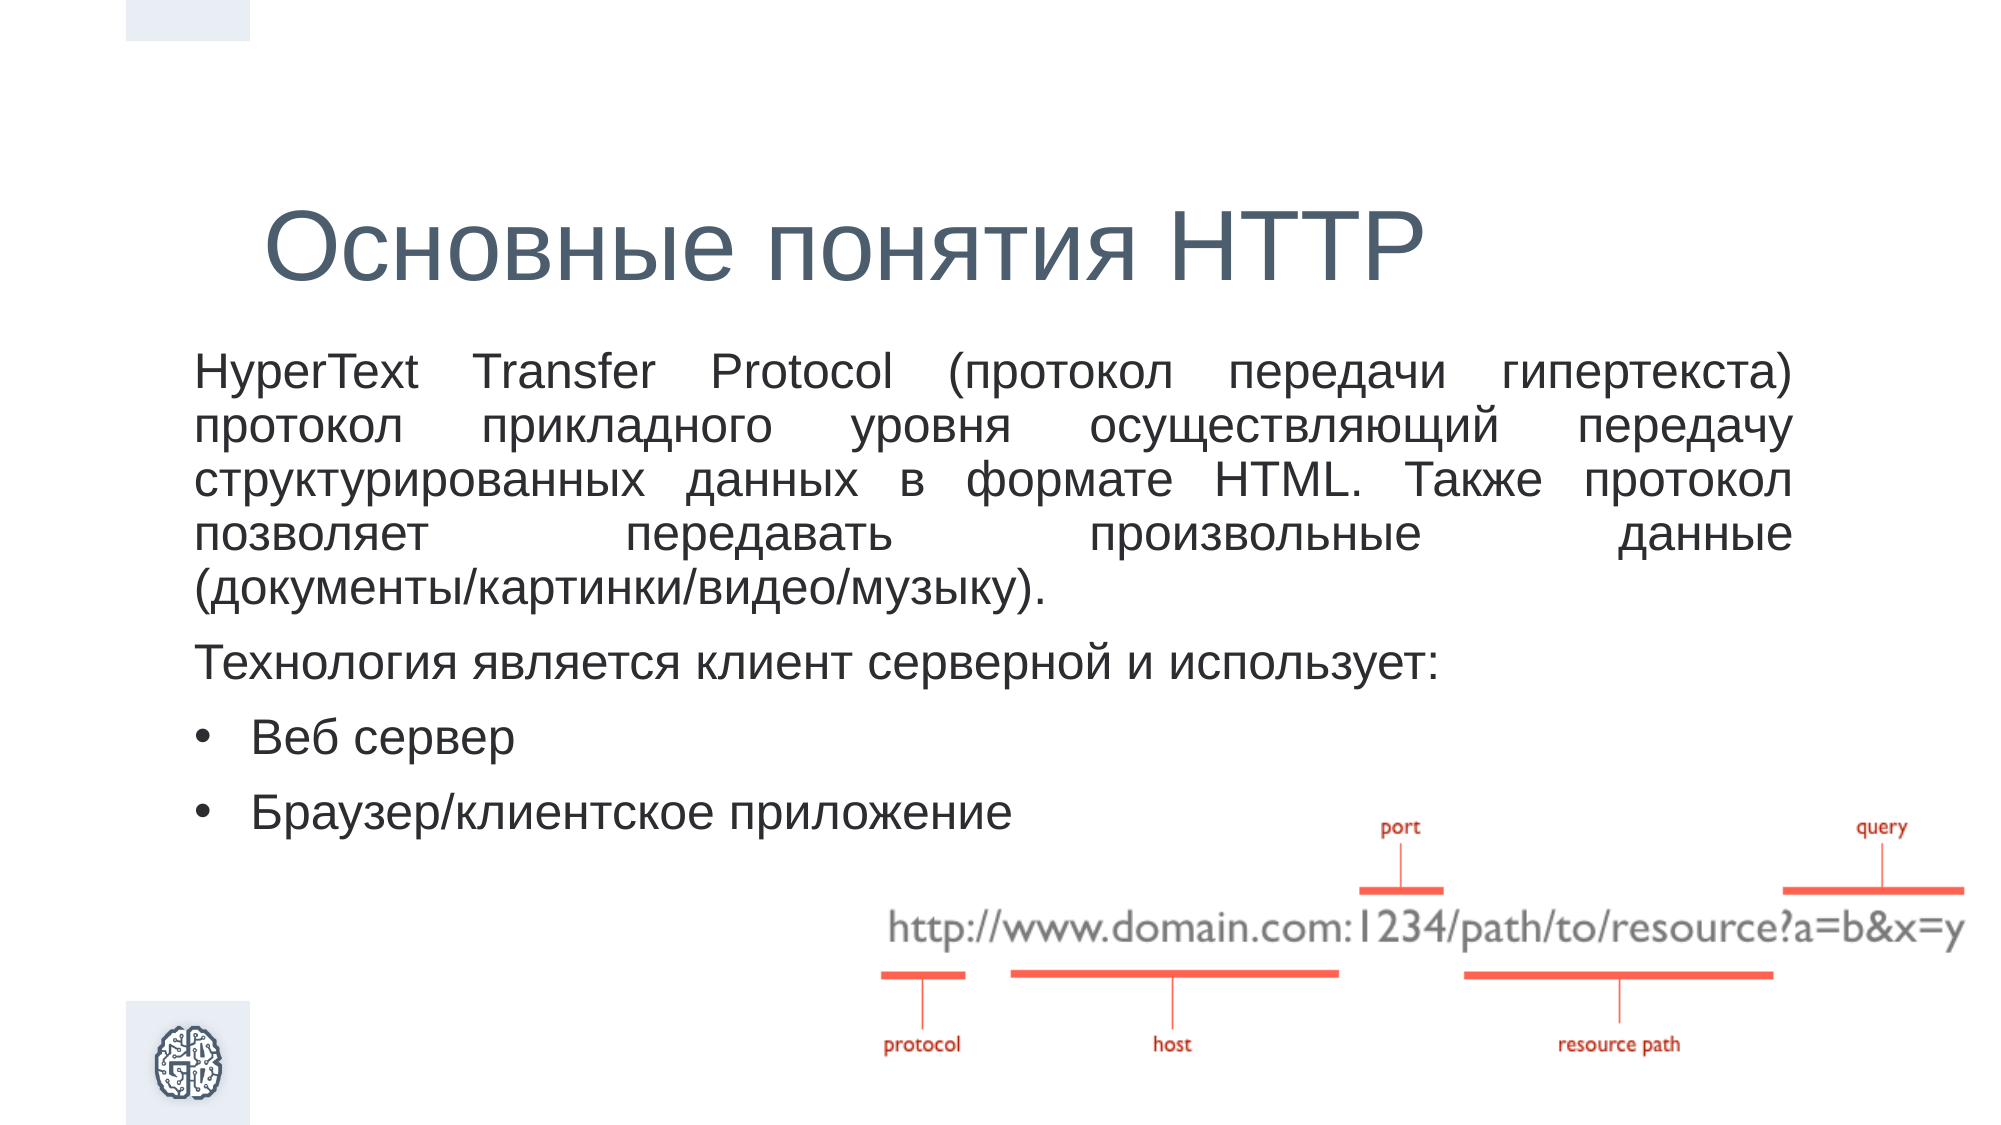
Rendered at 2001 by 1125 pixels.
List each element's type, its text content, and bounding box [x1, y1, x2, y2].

list HyperText Transfer Protocol (протокол передачи гипертекста) протокол прикладного уровня осуществляющий передачу структурированных данных в формате HTML. Также протокол позволяет передавать произвольные данные (документы/картинки/видео/музыку). Технология является клиент серверной и использует: Веб сервер Браузер/клиентское приложение [179, 338, 1809, 848]
title Основные понятия HTTP [248, 124, 1752, 338]
picture [872, 809, 1977, 1072]
picture [144, 1016, 232, 1110]
